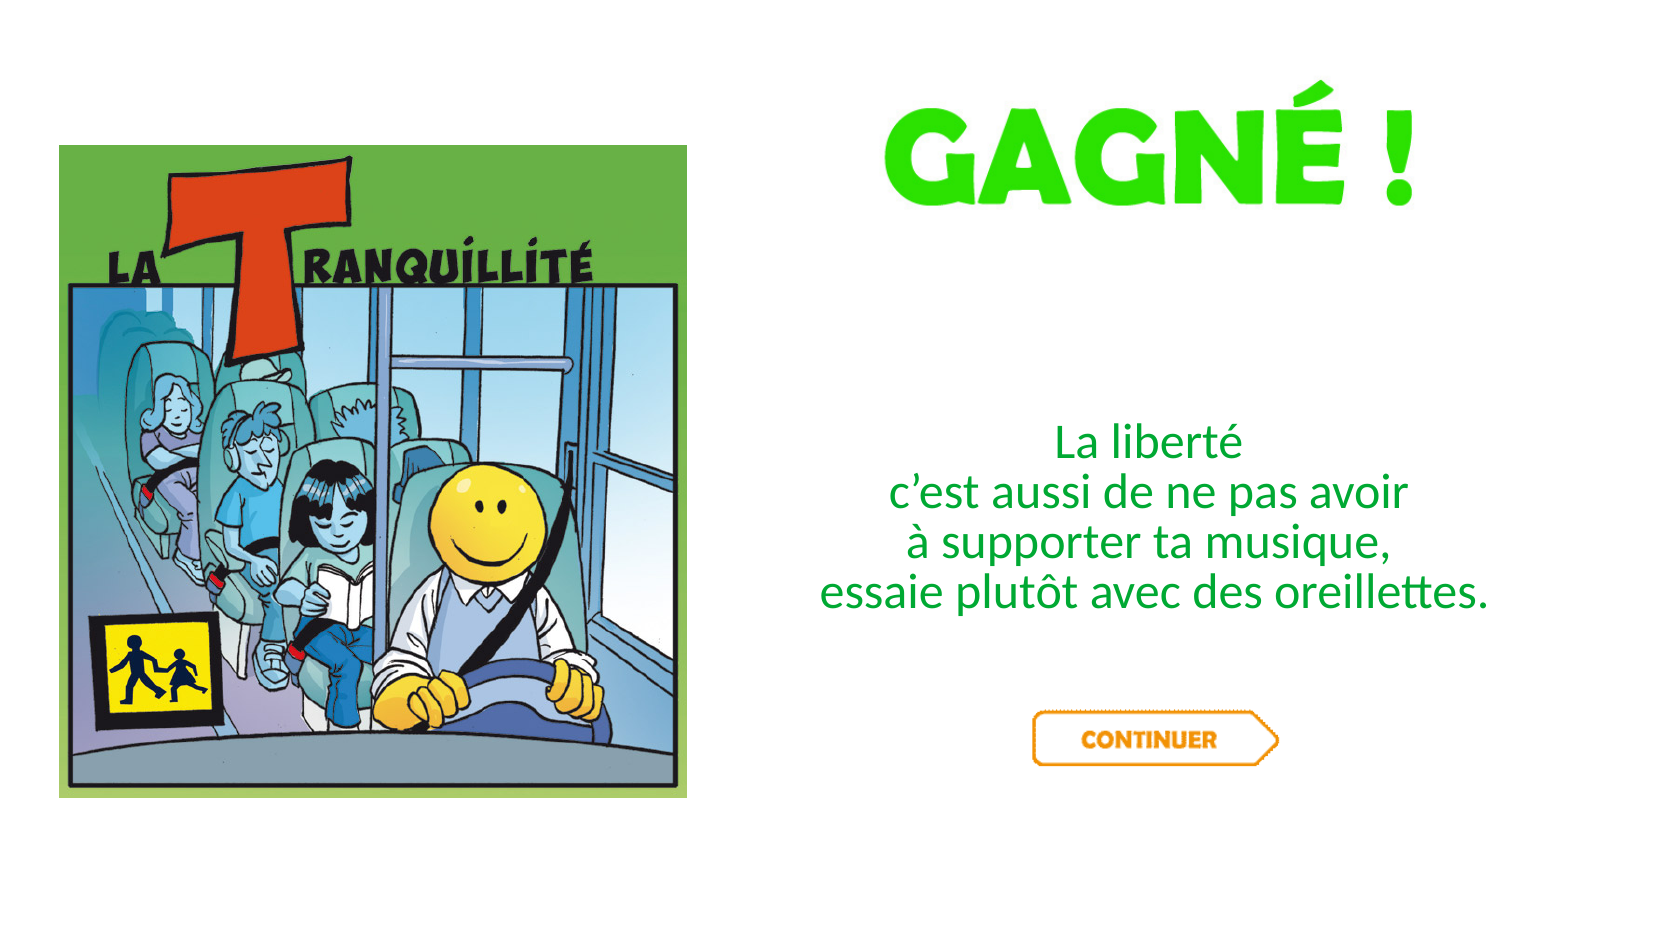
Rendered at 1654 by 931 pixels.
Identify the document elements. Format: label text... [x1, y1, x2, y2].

text_box La liberté c’est aussi de ne pas avoir à supporter ta musique, essaie plutôt avec des oreillettes. [702, 413, 1607, 650]
picture [59, 145, 687, 798]
picture [846, 59, 1459, 237]
picture [1031, 708, 1282, 769]
